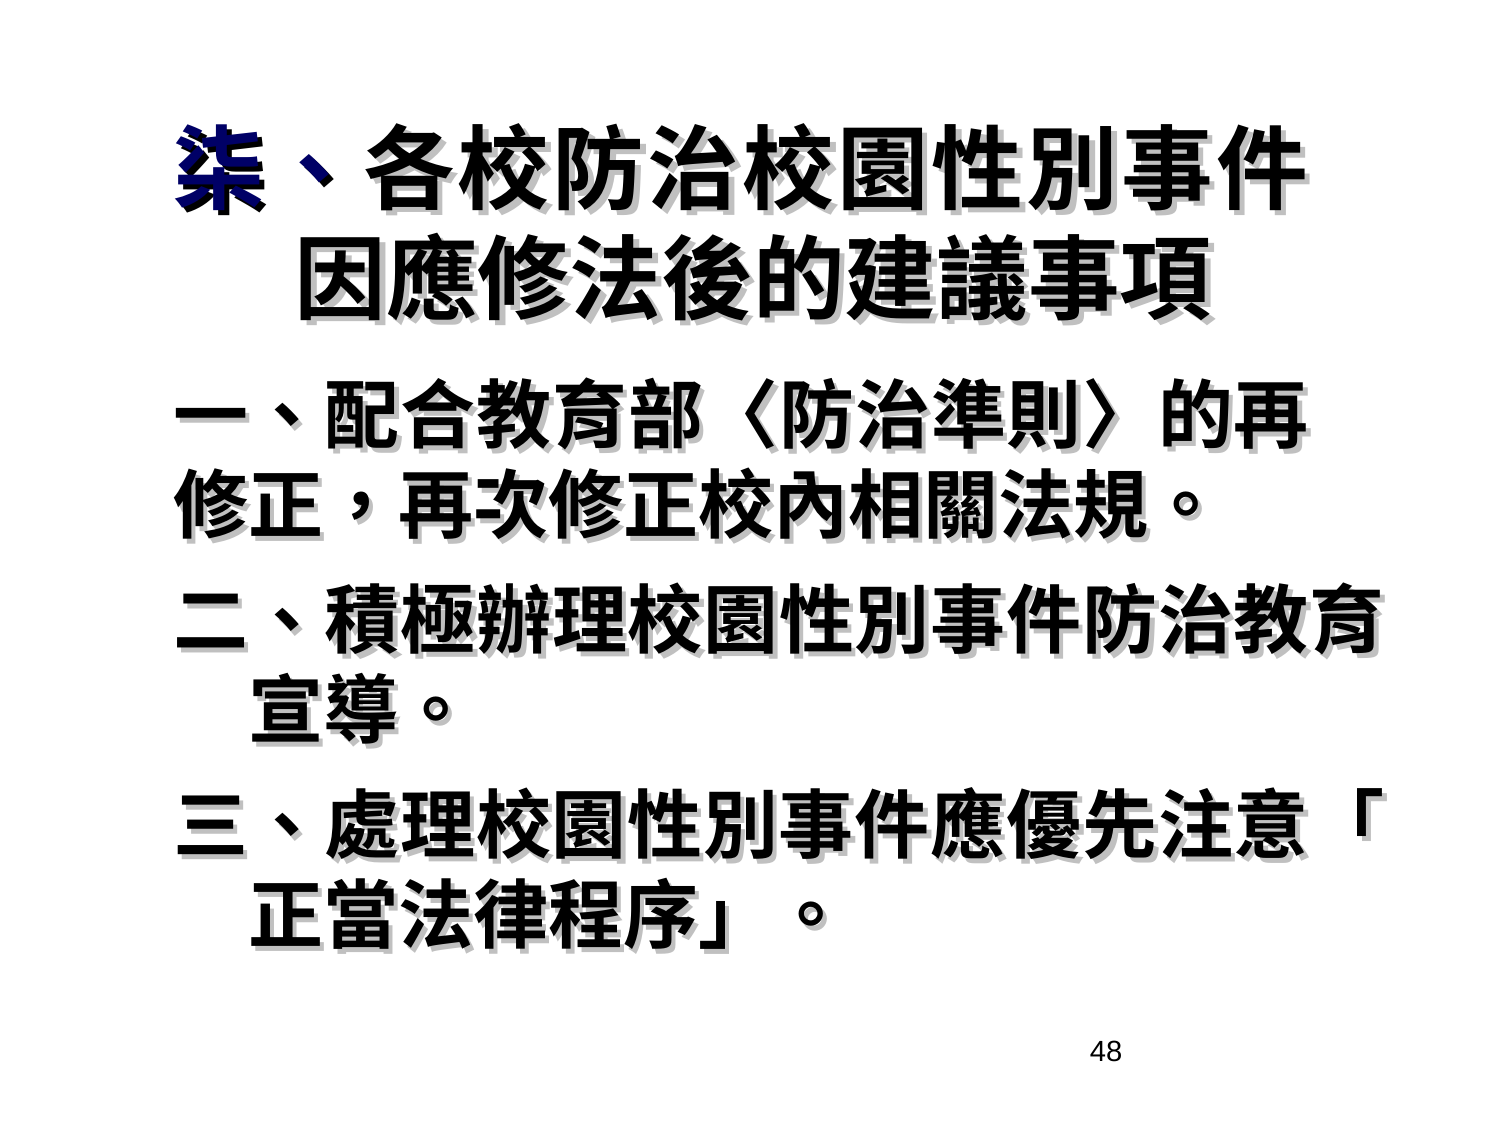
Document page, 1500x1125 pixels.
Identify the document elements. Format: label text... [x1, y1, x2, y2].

text_box [1074, 1024, 1426, 1103]
text_box 柒、各校防治校園性別事件 因應修法後的建議事項 一、配合教育部〈防治準則〉的再 修正，再次修正校內相關法規。 二、積極辦理校園性別事件防治教育 宣導。 三、處理校園性別事件應優先注意「 正當法律程序」。 [159, 103, 1400, 965]
